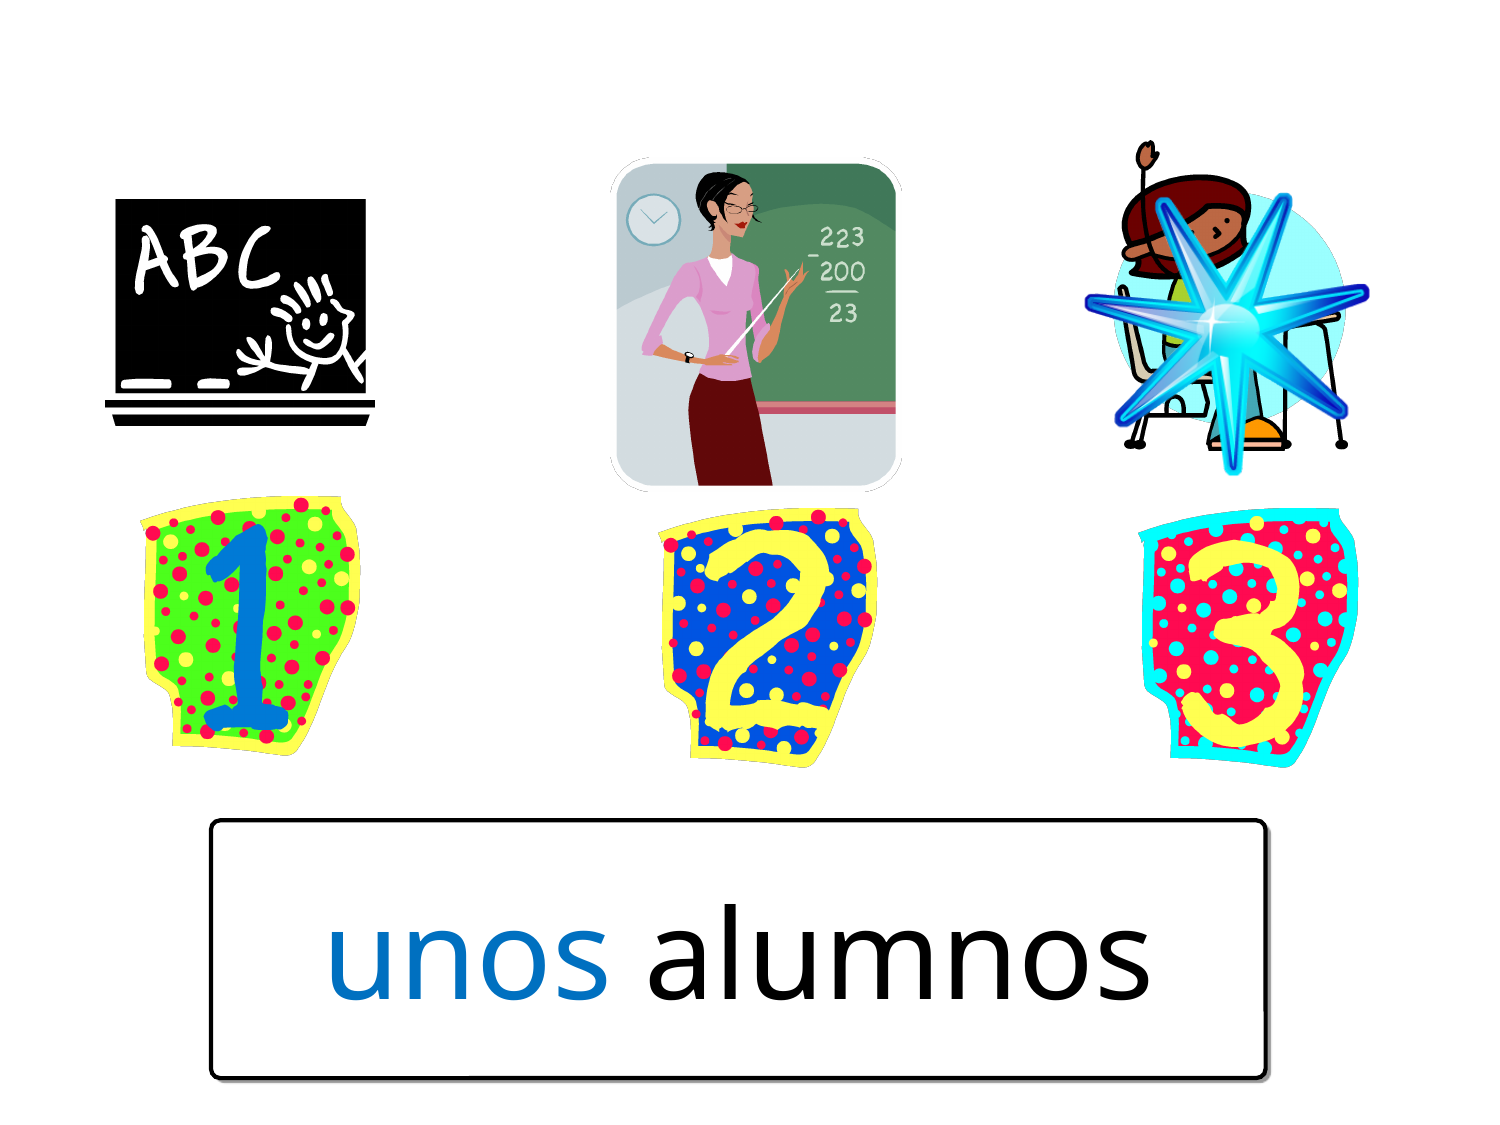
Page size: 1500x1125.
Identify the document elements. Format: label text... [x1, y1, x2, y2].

picture [138, 494, 362, 760]
picture [656, 506, 879, 771]
picture [105, 199, 375, 426]
picture [1078, 140, 1386, 483]
picture [609, 156, 903, 493]
text_box unos alumnos [210, 820, 1266, 1079]
picture [1136, 506, 1360, 771]
